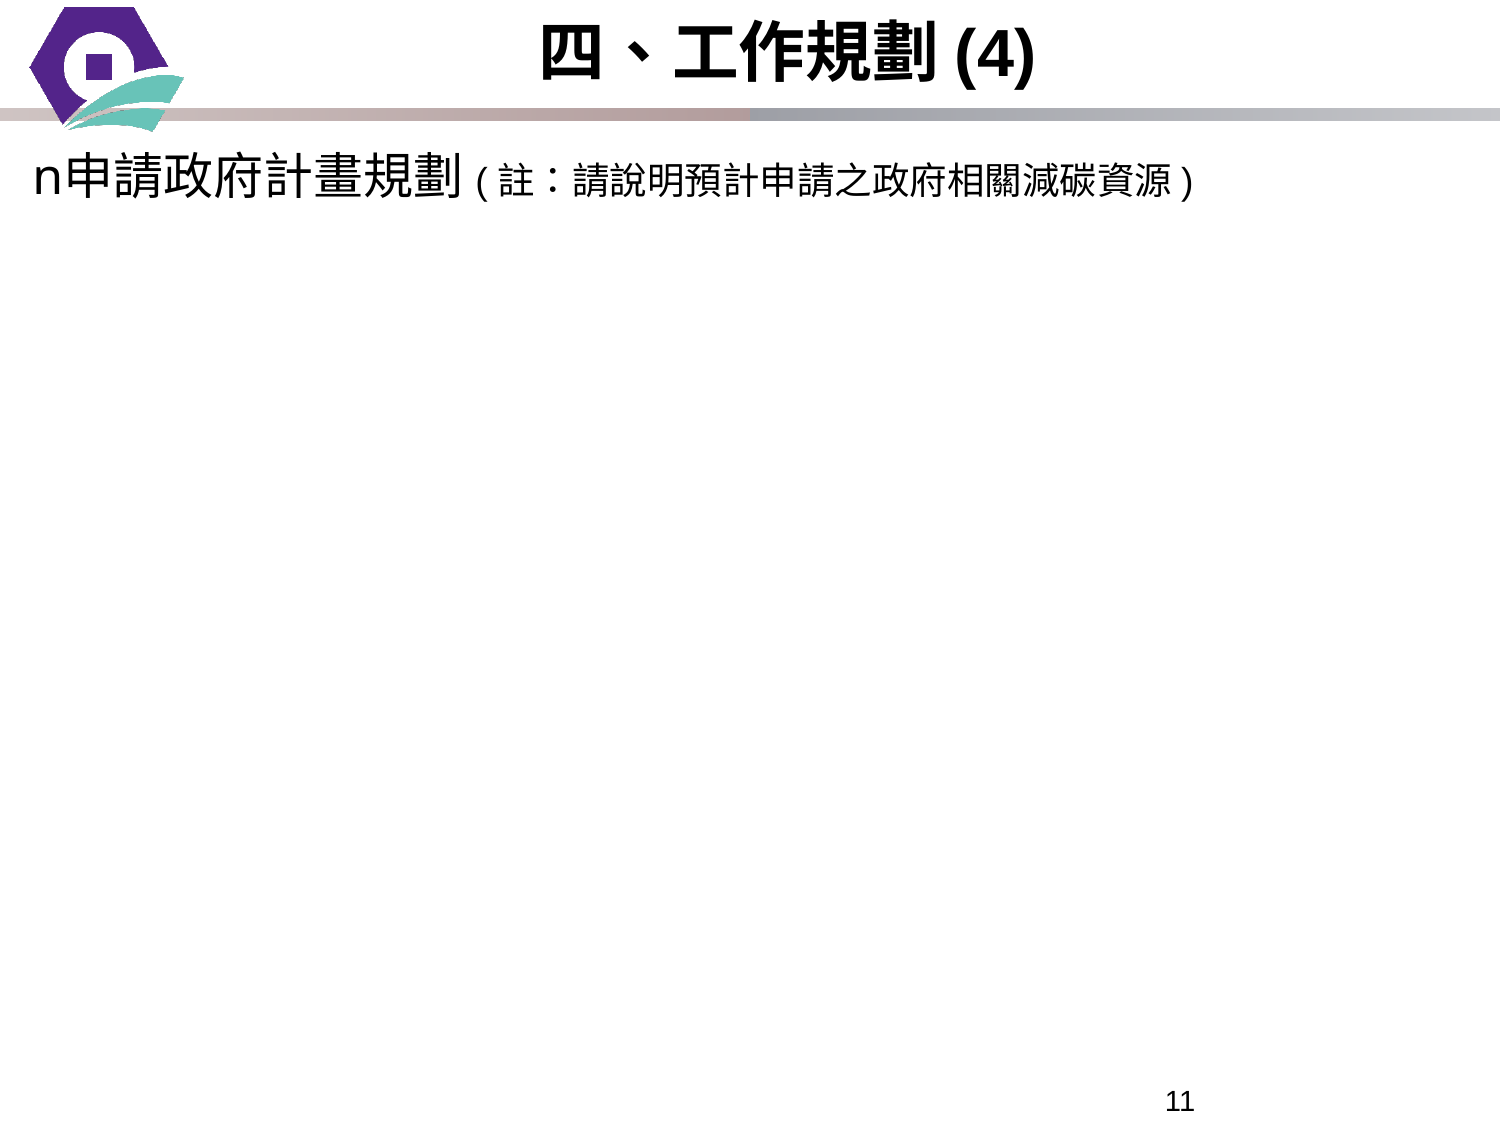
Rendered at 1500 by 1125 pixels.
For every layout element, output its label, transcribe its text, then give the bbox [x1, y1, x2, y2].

text_box 四、工作規劃(4) [0, 19, 1500, 97]
text_box 申請政府計畫規劃(註：請說明預計申請之政府相關減碳資源) [18, 137, 1482, 212]
